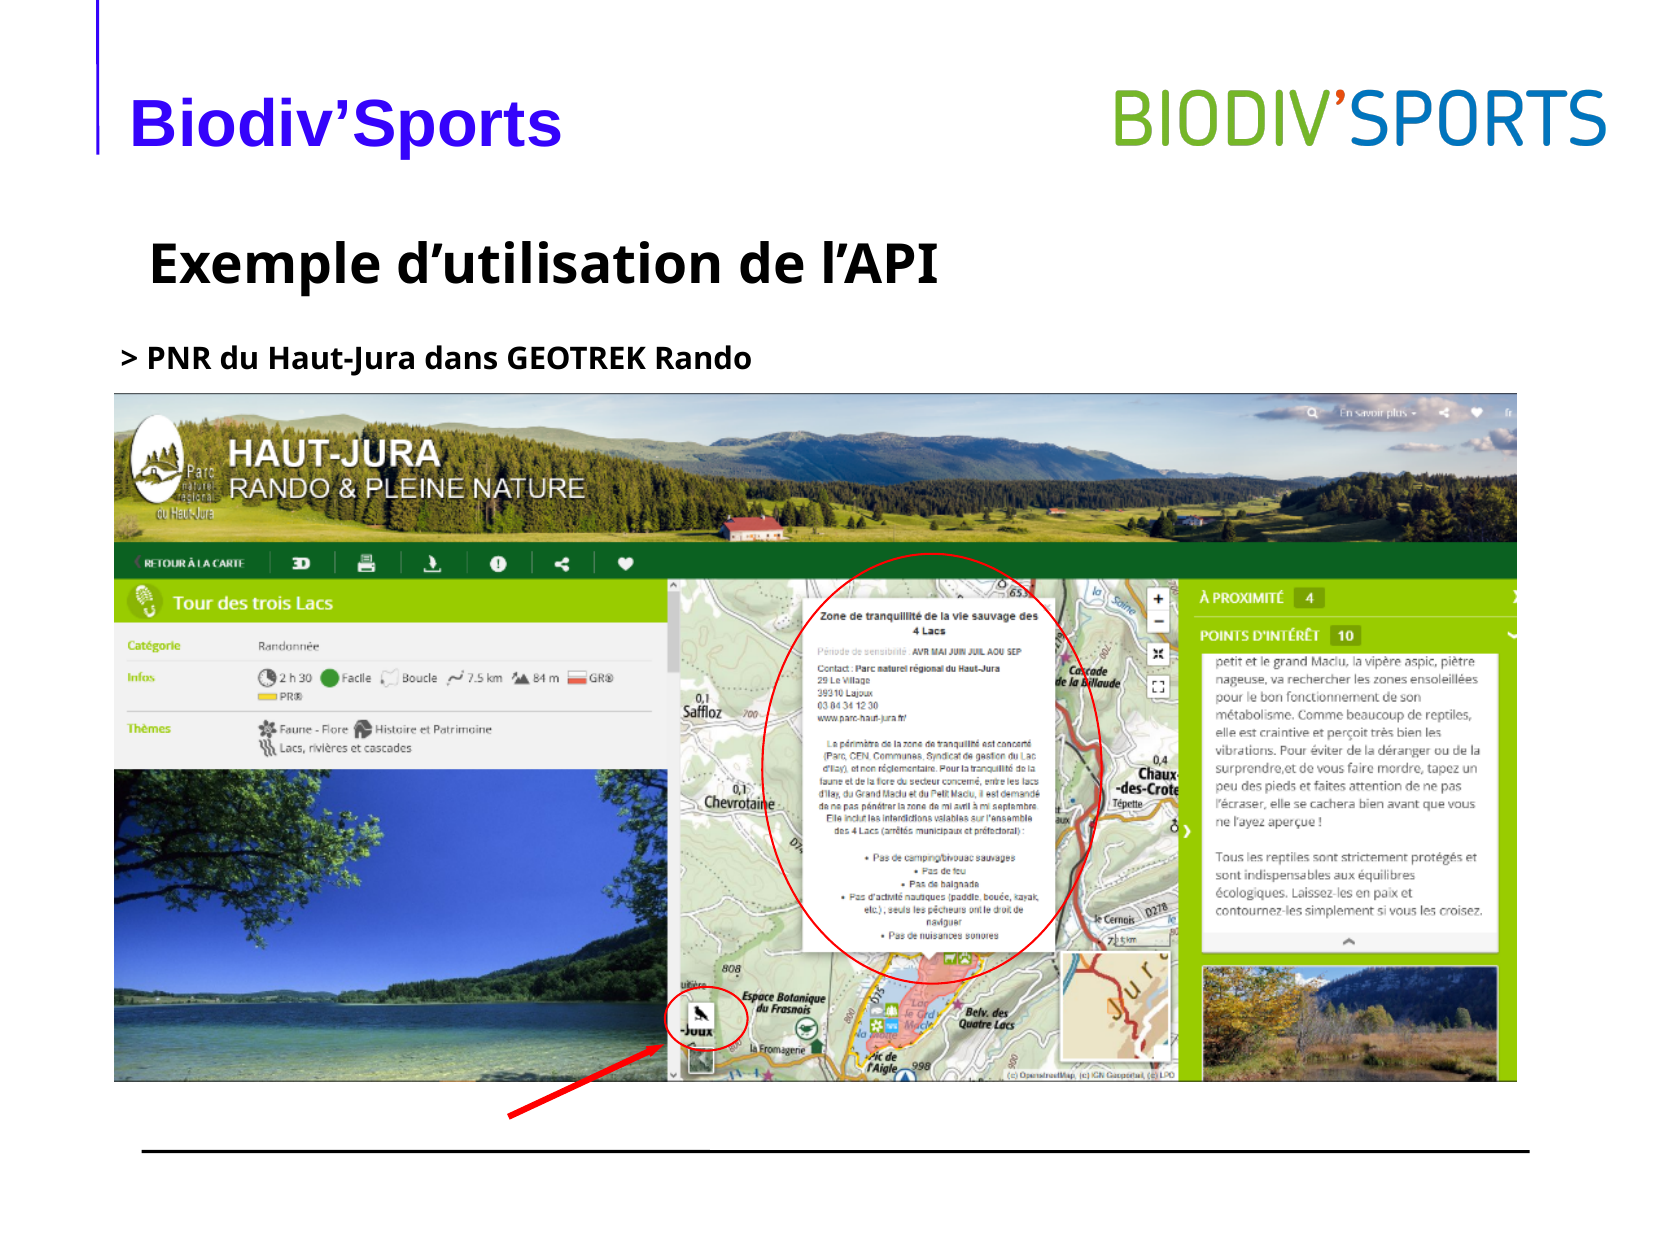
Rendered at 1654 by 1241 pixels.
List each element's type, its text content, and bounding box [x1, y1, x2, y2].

text_box Biodiv’Sports [129, 11, 1619, 160]
text_box Exemple d’utilisation de l’API [137, 223, 1538, 492]
text_box > PNR du Haut-Jura dans GEOTREK Rando [106, 332, 768, 389]
picture [114, 393, 1517, 1082]
picture [1100, 76, 1619, 158]
